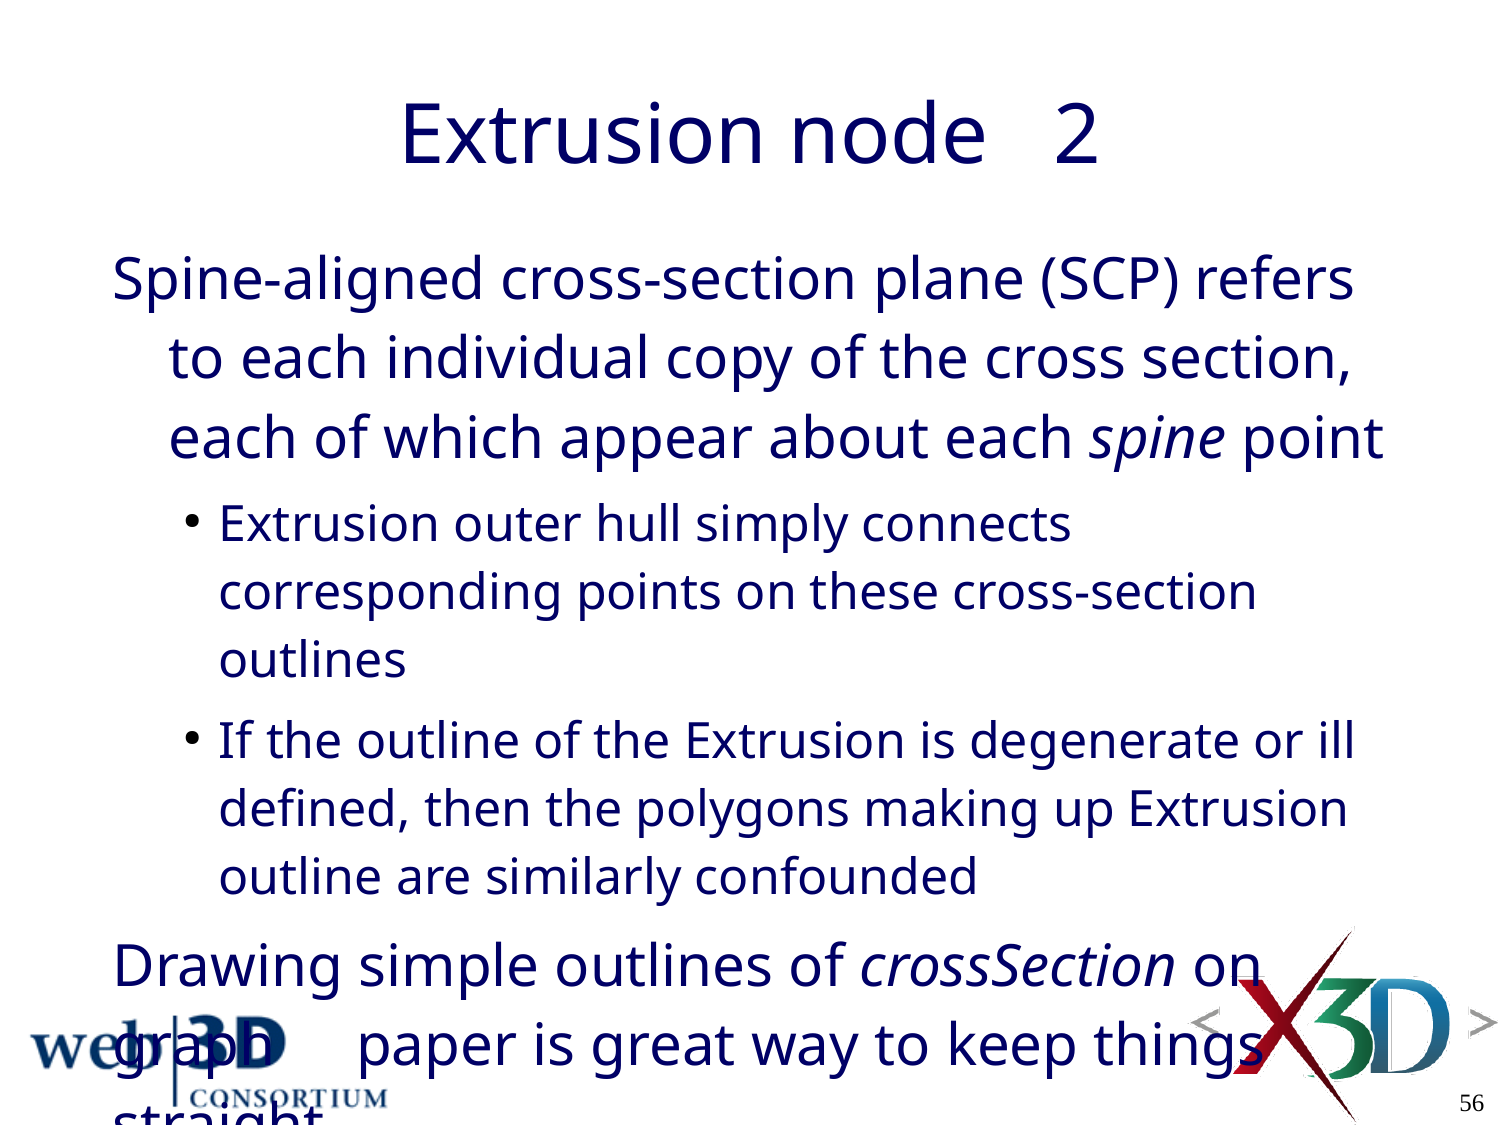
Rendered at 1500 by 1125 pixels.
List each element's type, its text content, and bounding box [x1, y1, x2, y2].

title Extrusion node 2 [112, 37, 1388, 226]
picture [399, 1050, 413, 1061]
picture [1187, 926, 1500, 1125]
list Spine-aligned cross-section plane (SCP) refers to each individual copy of the cross section, each of which appear about each spine point Extrusion outer hull simply connects corresponding points on these cross-section outlines If the outline of the Extrusion is degenerate or ill defined, then the polygons making up Extrusion outline are similarly confounded Drawing simple outlines of crossSection on graph paper is great way to keep things straight [112, 237, 1388, 986]
picture [12, 998, 413, 1118]
